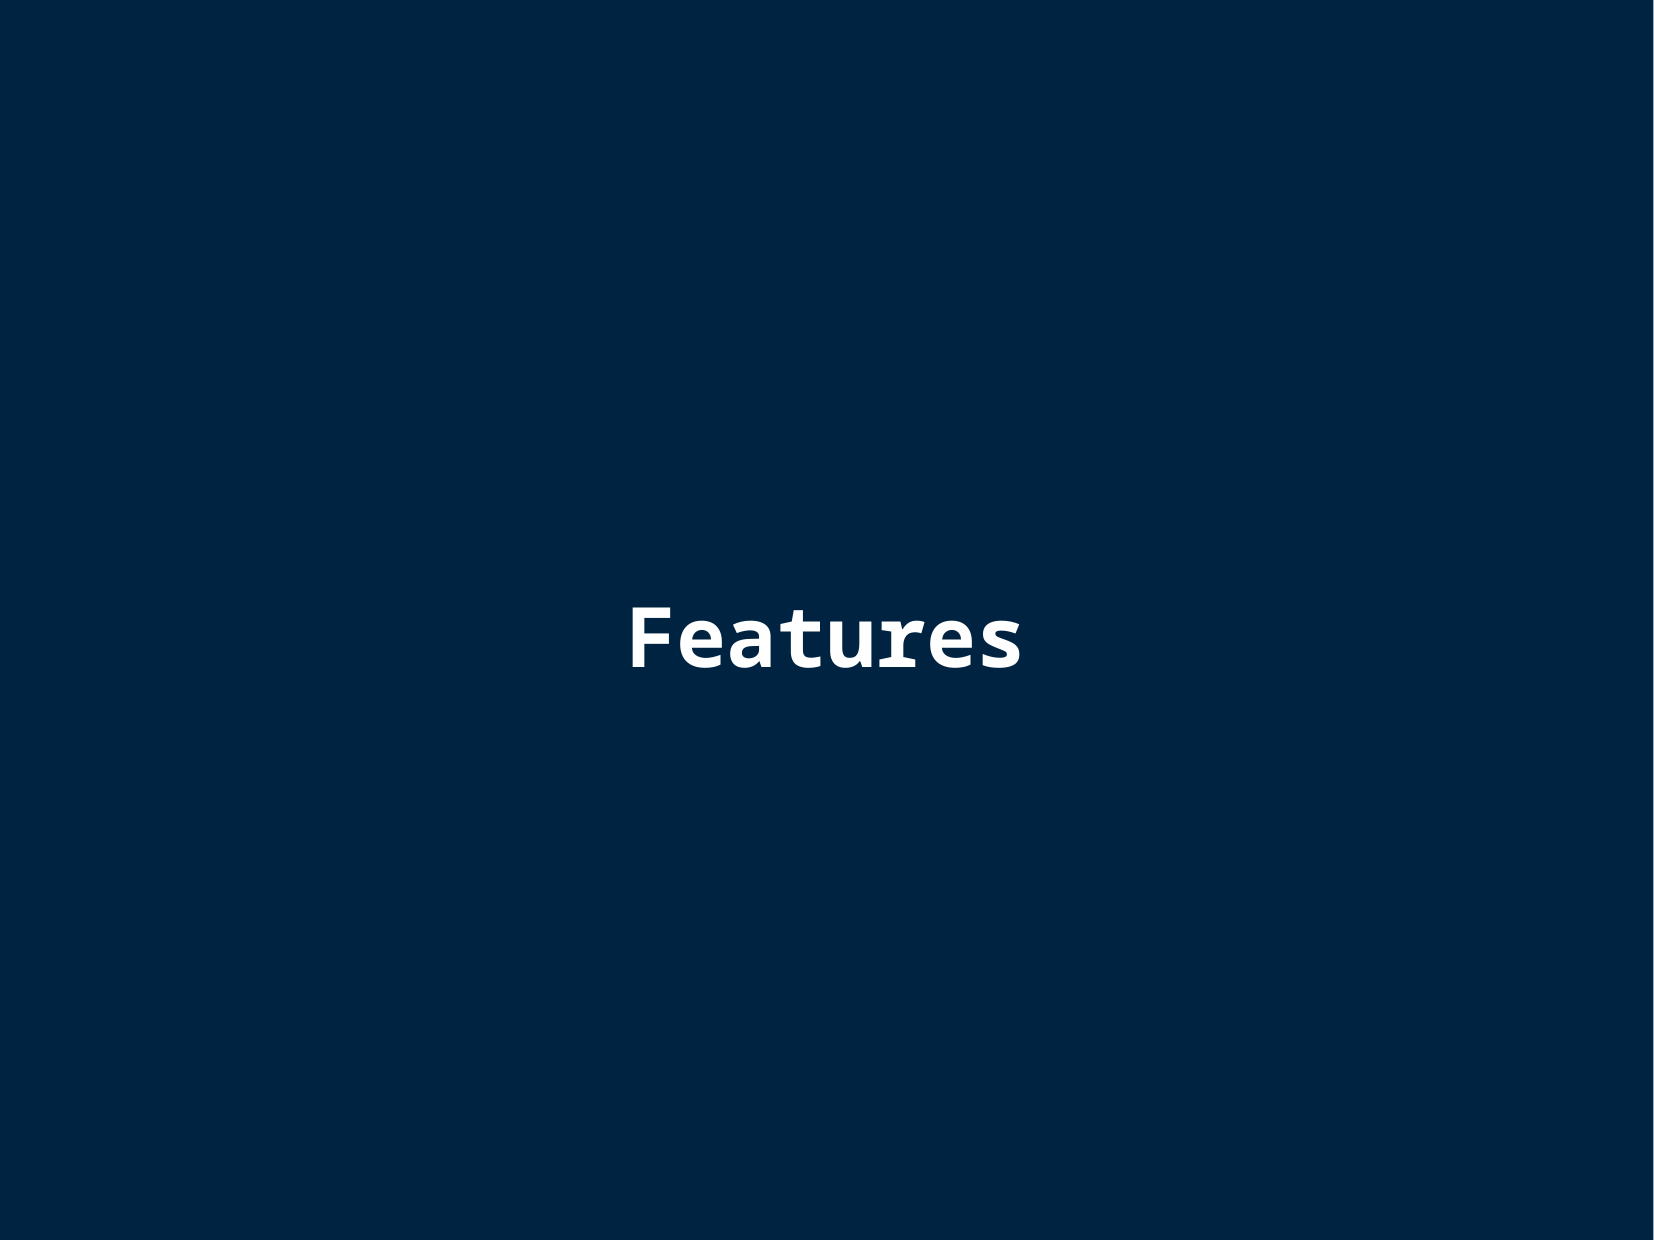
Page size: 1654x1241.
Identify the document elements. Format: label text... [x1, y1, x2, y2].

text_box Features [452, 571, 1201, 670]
